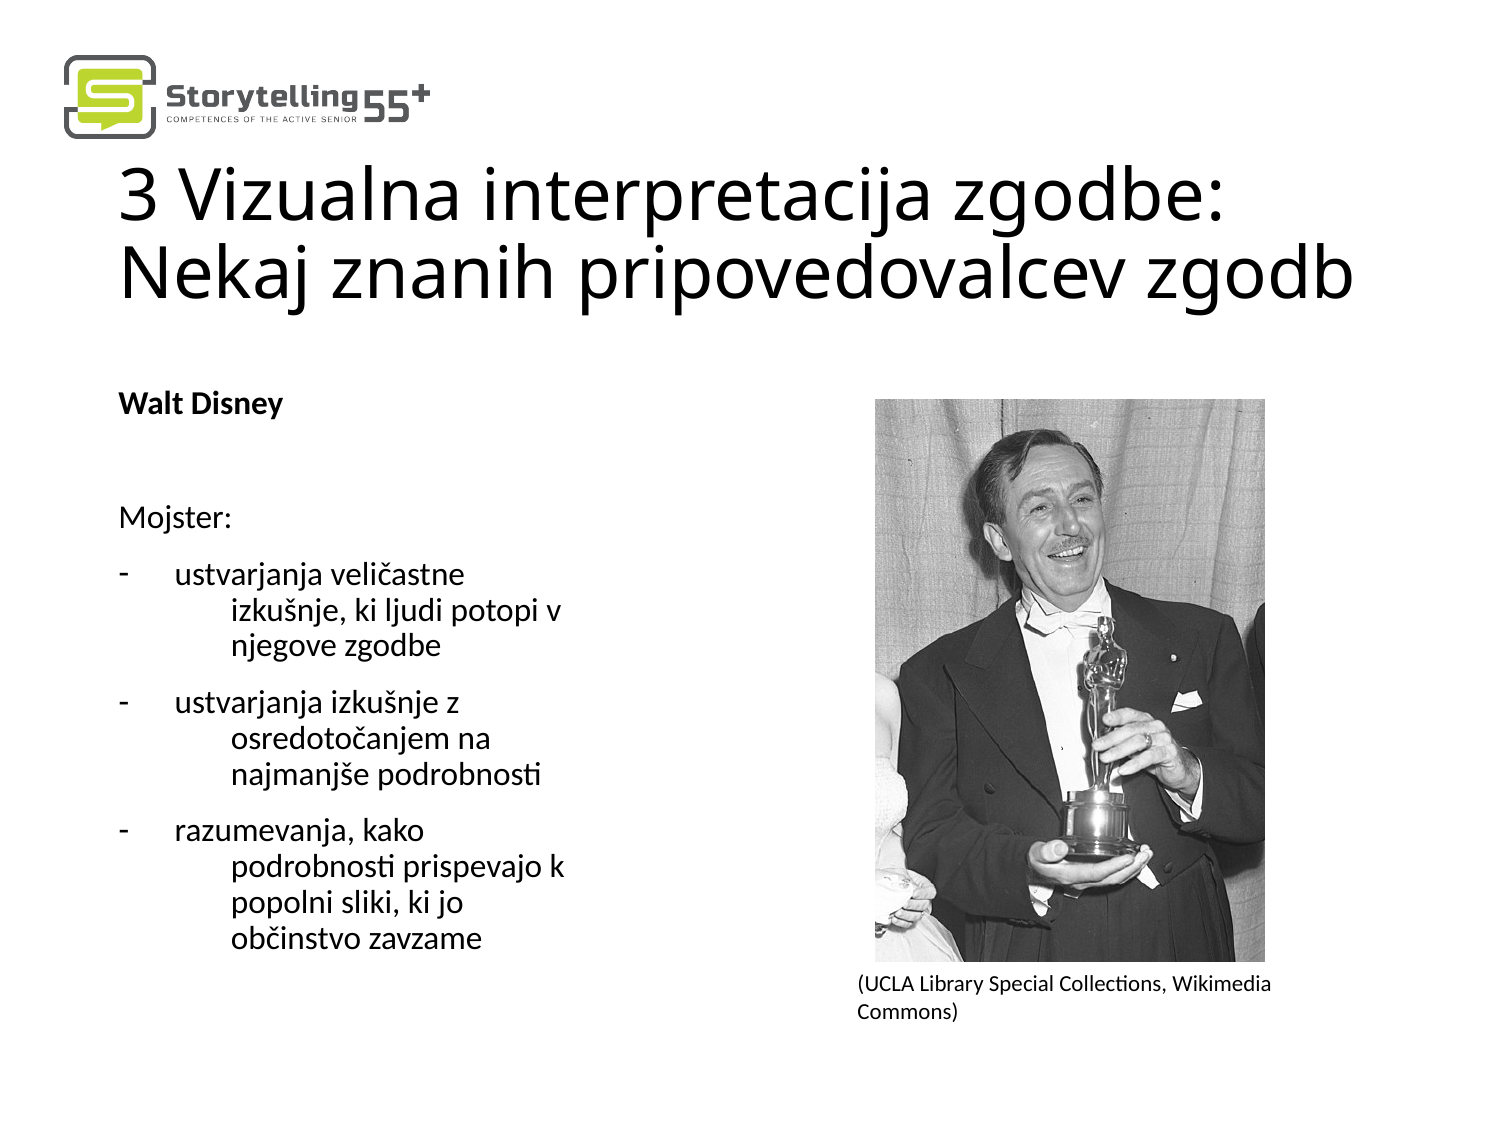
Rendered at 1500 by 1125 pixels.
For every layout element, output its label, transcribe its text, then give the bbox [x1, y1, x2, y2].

picture [64, 55, 430, 139]
text_box (UCLA Library Special Collections, Wikimedia Commons) [842, 961, 1380, 1031]
list Walt Disney Mojster: ustvarjanja veličastne izkušnje, ki ljudi potopi v njegove zgodbe ustvarjanja izkušnje z osredotočanjem na najmanjše podrobnosti razumevanja, kako podrobnosti prispevajo k popolni sliki, ki jo občinstvo zavzame [103, 378, 588, 1091]
title 3 Vizualna interpretacija zgodbe: Nekaj znanih pripovedovalcev zgodb [103, 75, 1381, 400]
picture [875, 399, 1265, 961]
